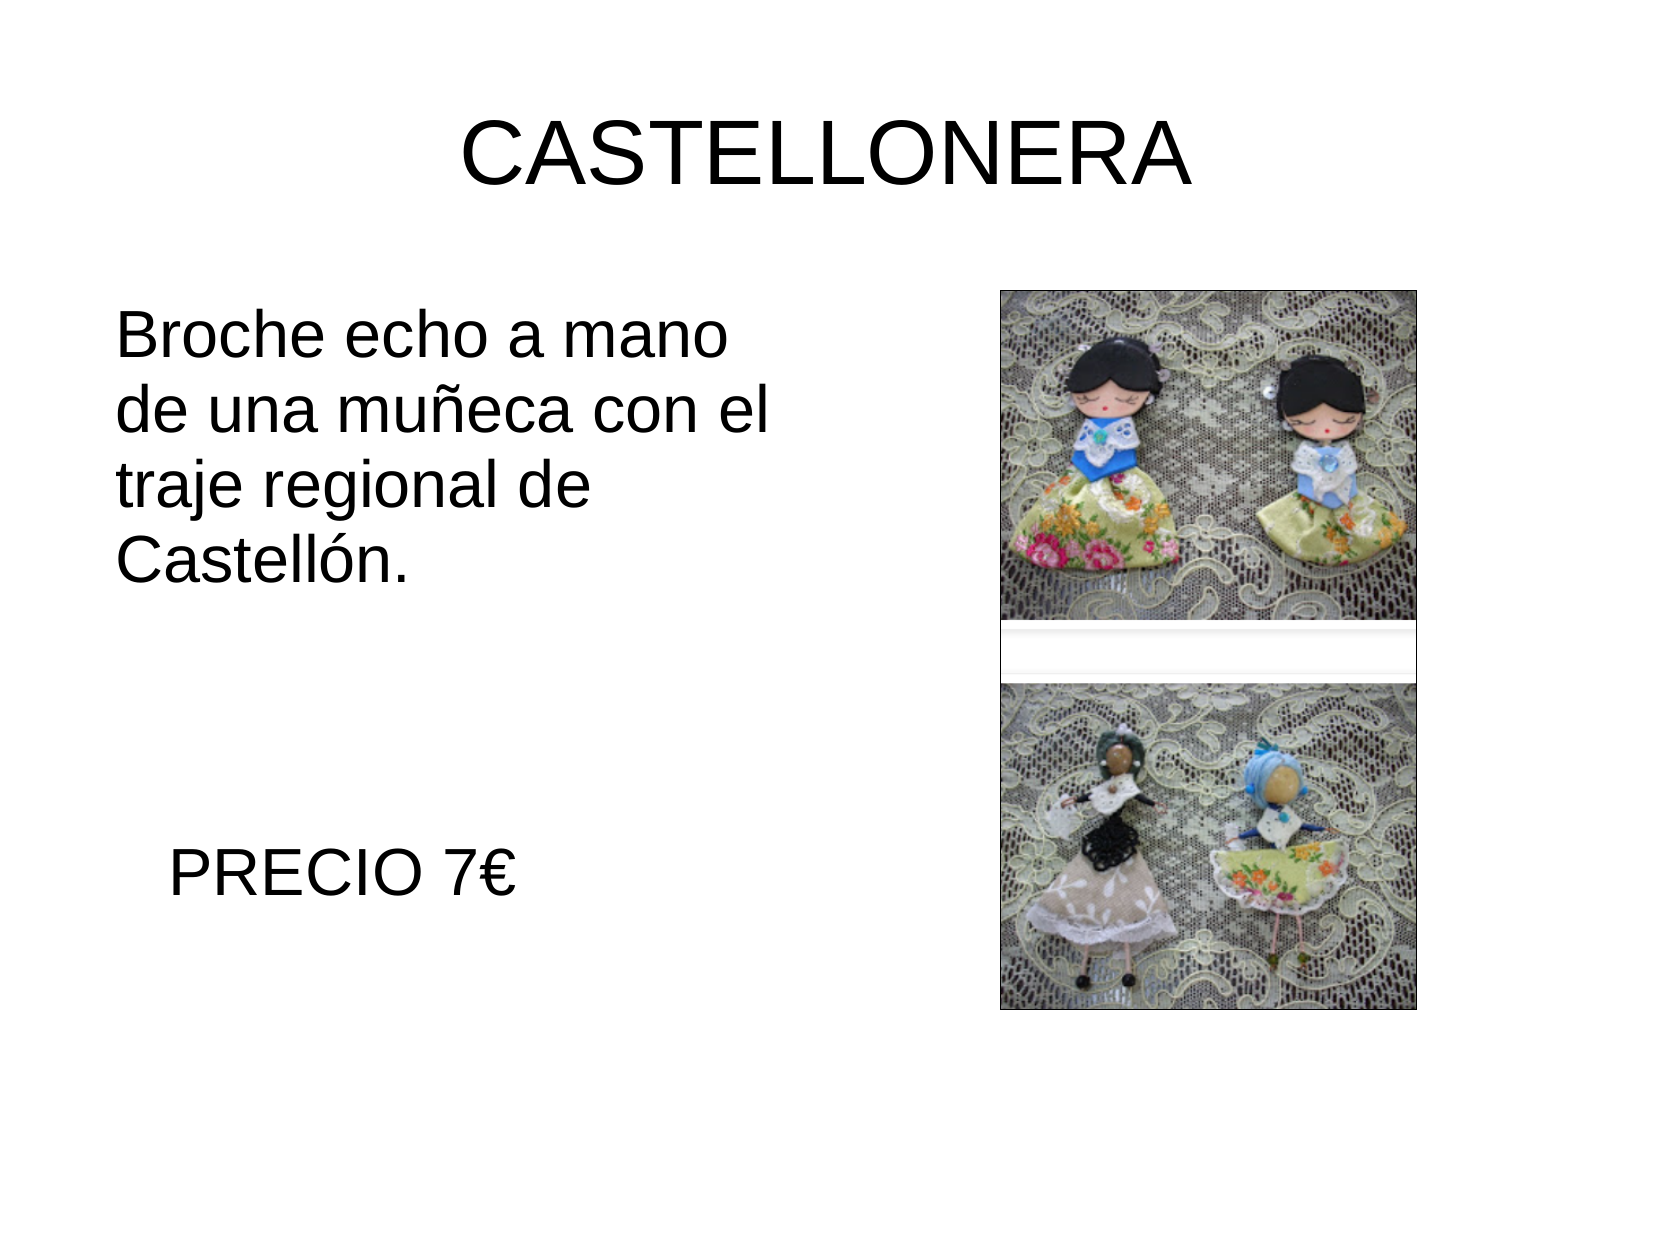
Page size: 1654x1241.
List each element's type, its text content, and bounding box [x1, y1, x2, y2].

title CASTELLONERA [82, 49, 1571, 257]
list Broche echo a mano de una muñeca con el traje regional de Castellón. PRECIO 7€ [82, 290, 809, 1010]
picture [1000, 290, 1417, 1010]
